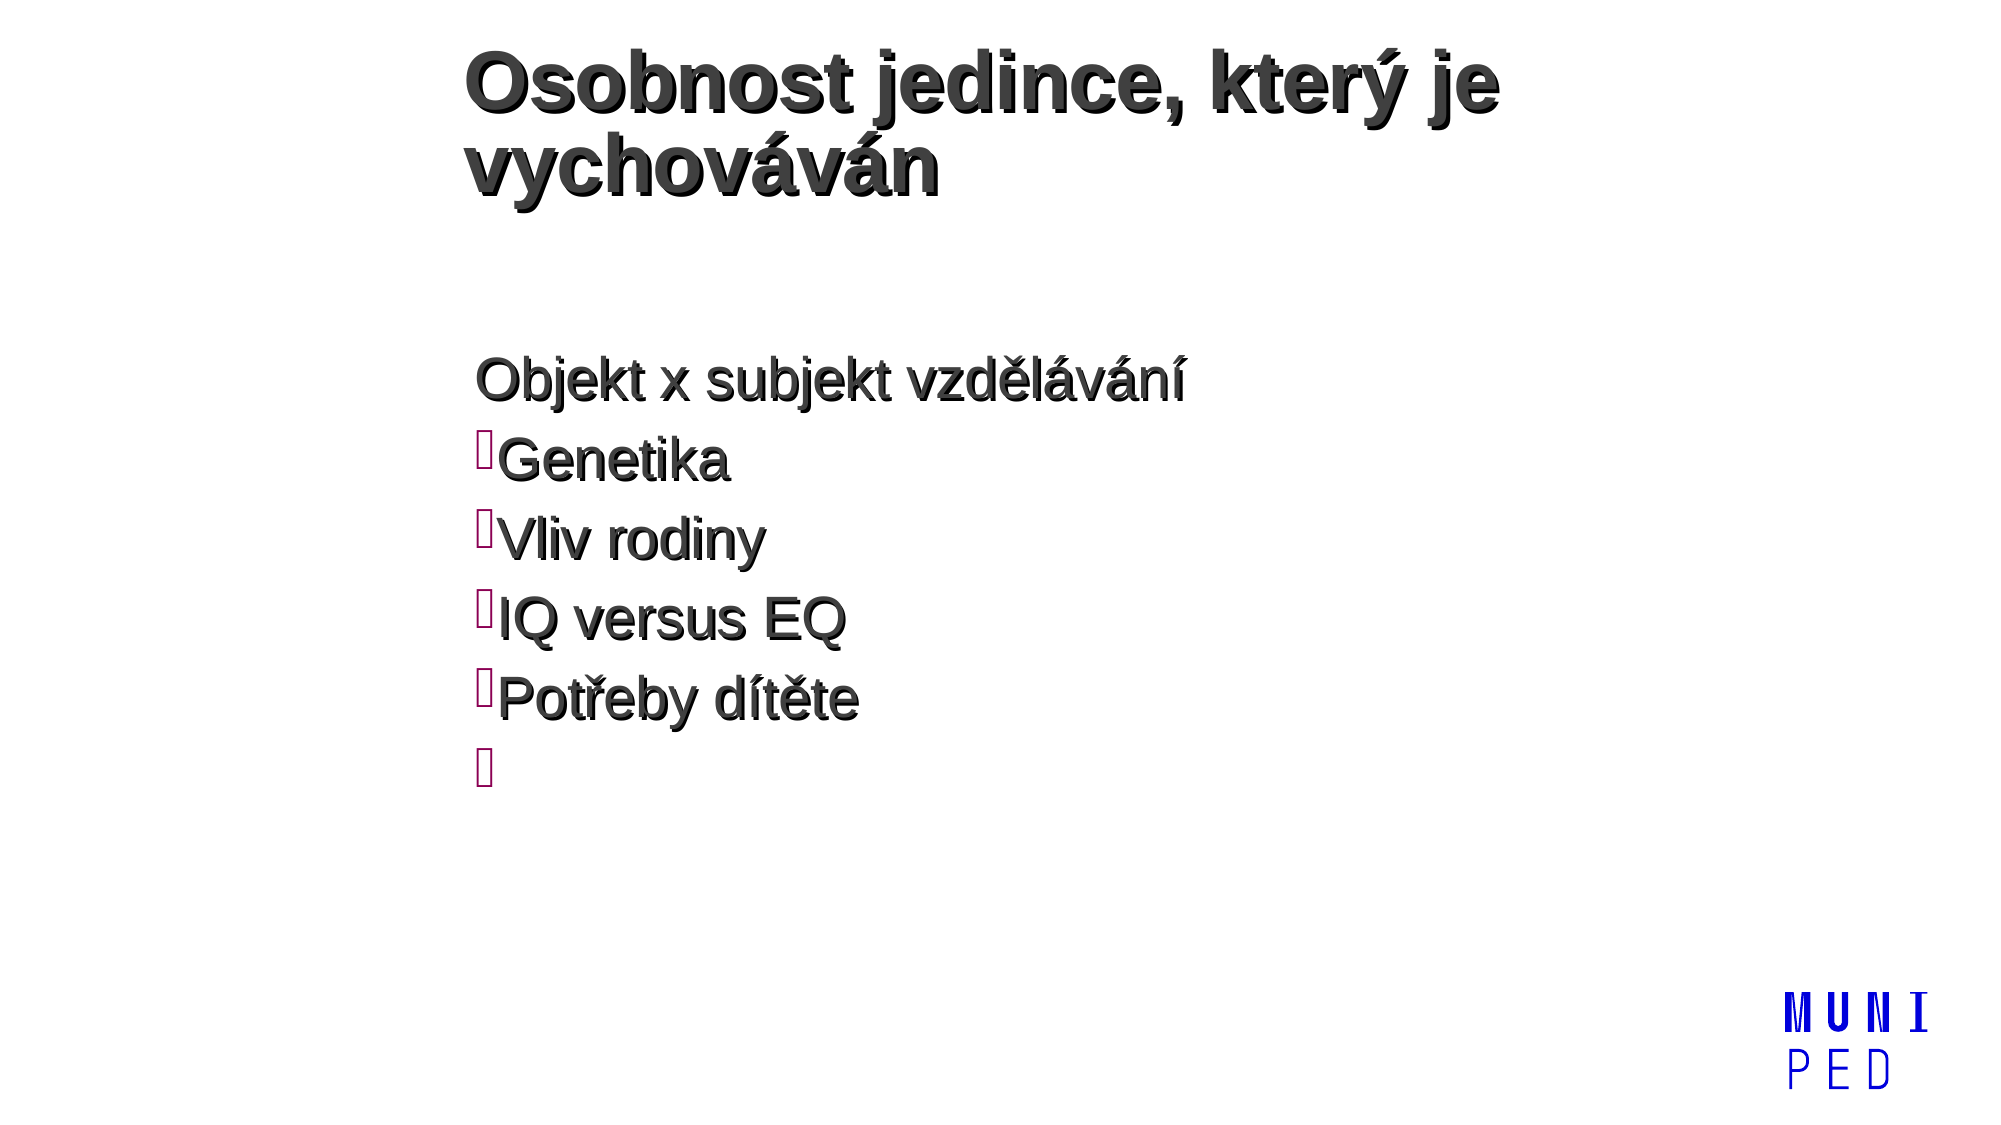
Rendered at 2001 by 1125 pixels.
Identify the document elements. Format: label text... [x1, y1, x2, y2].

title Osobnost jedince, který je vychováván [463, 42, 1743, 283]
list Objekt x subjekt vzdělávání Genetika Vliv rodiny IQ versus EQ Potřeby dítěte [474, 331, 1532, 1007]
